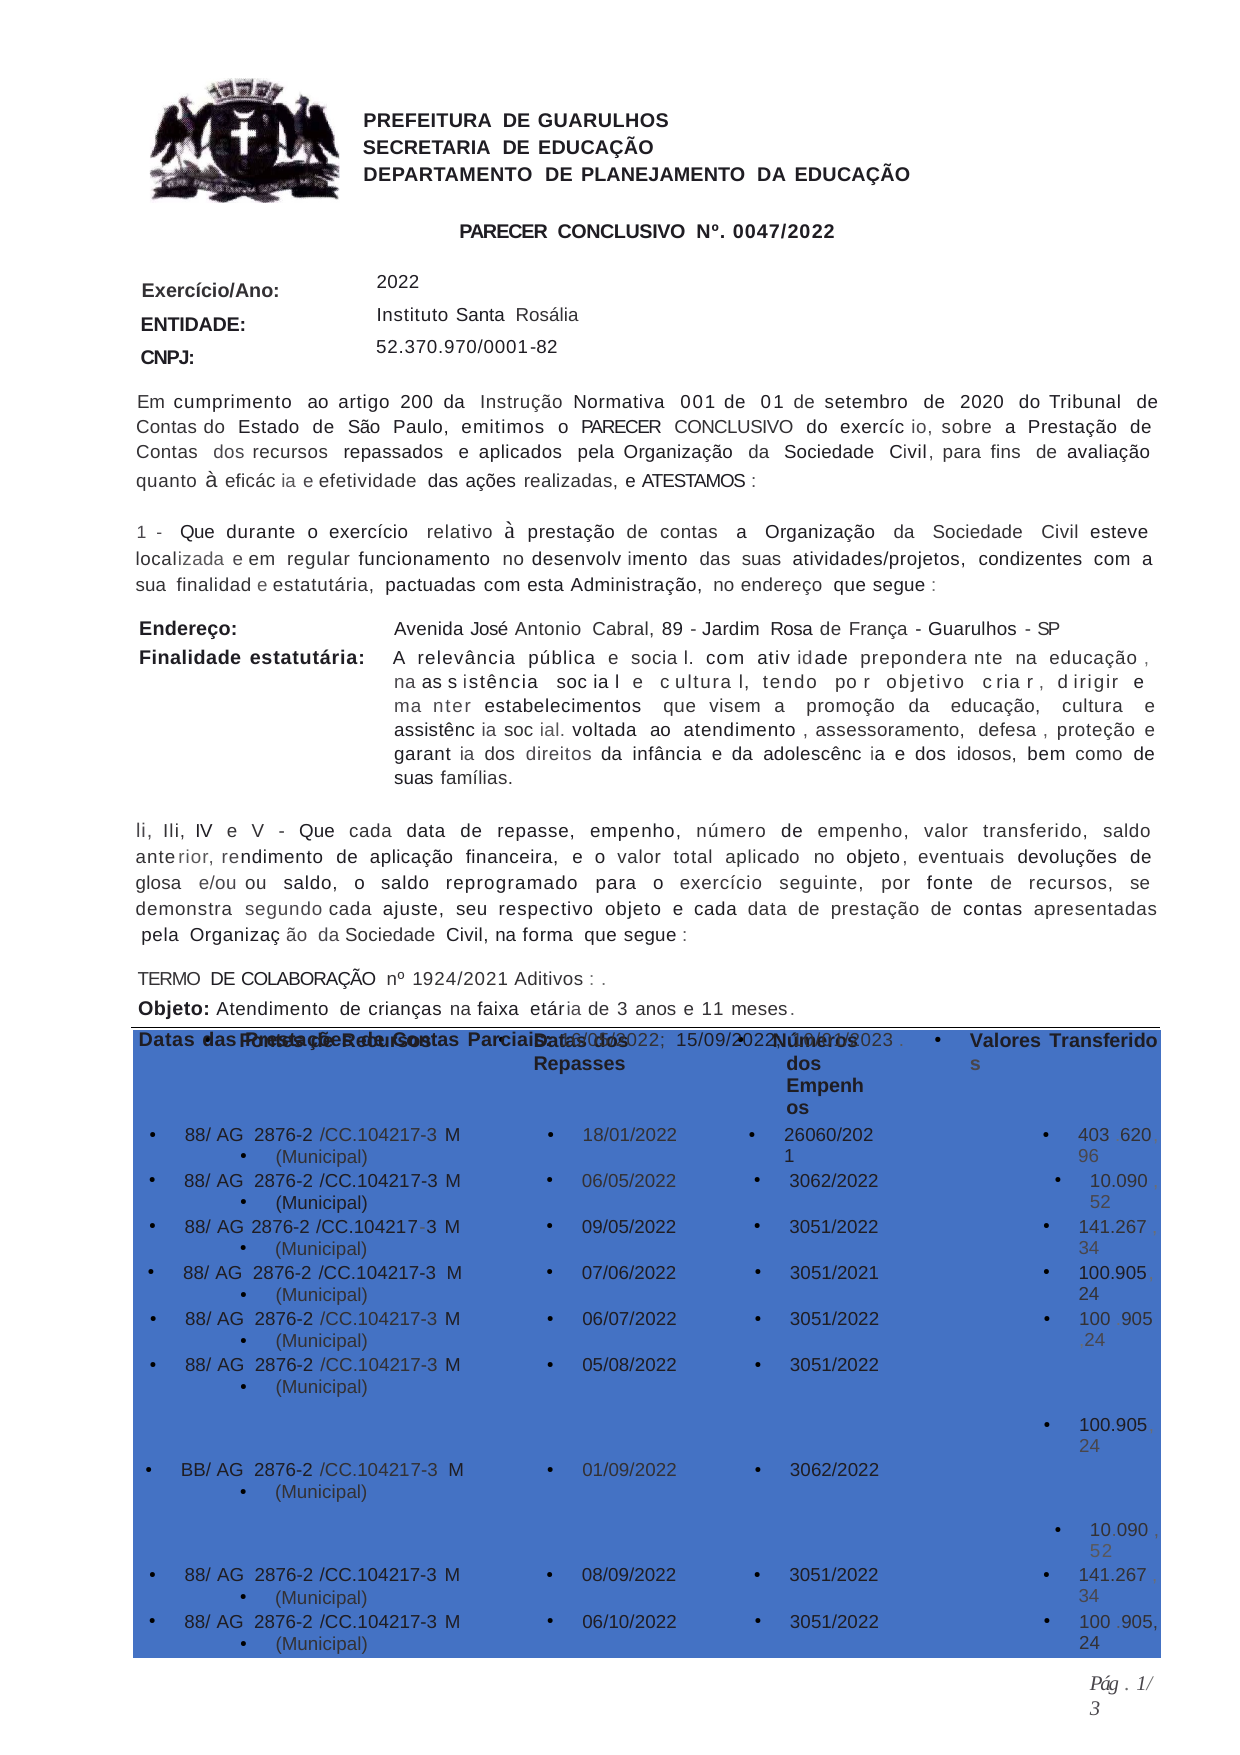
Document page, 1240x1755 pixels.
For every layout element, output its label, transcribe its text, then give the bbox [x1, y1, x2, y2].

table_cell 01/09/2022 [472, 1460, 727, 1565]
table_cell 88/ AG 2876-2 /CC.104217-3 M (Municipal) [133, 1262, 472, 1309]
table_cell 3062/2022 [727, 1460, 880, 1565]
table_cell 05/08/2022 [472, 1355, 727, 1460]
table_cell 3062/2022 [727, 1170, 880, 1216]
table_cell 88/ AG 2876-2 /CC.104217-3 M (Municipal) [133, 1125, 472, 1170]
table_cell 141.267 ,34 [880, 1216, 1161, 1262]
table_cell 3051/2022 [727, 1355, 880, 1460]
table_cell 3051/2021 [727, 1262, 880, 1309]
table_header Datas dos Repasses [472, 1030, 727, 1125]
text_box Em cumprimento ao artigo 200 da Instrução Normativa 001 de 01 de setembro de 2020 do Tribunal de Contas do Estado de São Paulo, emitimos o PARECER CONCLUSIVO do exercíc io, sobre a Prestação de Contas dos recursos repassados e aplicados pela Organização da Sociedade Civil, para fins de avaliação quanto à eficác ia e efetividade das ações realizadas, e ATESTAMOS : 1 - Que durante o exercício relativo à prestação de contas a Organização da Sociedade Civil esteve localizada e em regular funcionamento no desenvolv imento das suas atividades/projetos, condizentes com a sua finalidad e estatutária, pactuadas com esta Administração, no endereço que segue : Endereço: Avenida José Antonio Cabral, 89 - Jardim Rosa de França - Guarulhos - SP Finalidade estatutária: A relevância pública e socia l. com ativ idade prepondera nte na educação , na as s istência soc ia l e c ultura l, tendo po r objetivo c ria r , d irigir e ma nter estabelecimentos que visem a promoção da educação, cultura e assistênc ia soc ial. voltada ao atendimento , assessoramento, defesa , proteção e garant ia dos direitos da infância e da adolescênc ia e dos idosos, bem como de suas famílias. li, Ili, IV e V - Que cada data de repasse, empenho, número de empenho, valor transferido, saldo anterior, rendimento de aplicação financeira, e o valor total aplicado no objeto, eventuais devoluções de glosa e/ou ou saldo, o saldo reprogramado para o exercício seguinte, por fonte de recursos, se demonstra segundo cada ajuste, seu respectivo objeto e cada data de prestação de contas apresentadas pela Organizaç ão da Sociedade Civil, na forma que segue : TERMO DE COLABORAÇÃO nº 1924/2021 Aditivos : . Objeto: Atendimento de crianças na faixa etária de 3 anos e 11 meses. Datas das Prestações de Contas Parciais: 16/05/2022; 15/09/2022; 10/01/2023 . [133, 387, 1160, 1022]
table_cell 88/ AG 2876-2 /CC.104217-3 M (Municipal) [133, 1170, 472, 1216]
table_cell 3051/2022 [727, 1565, 880, 1611]
table_cell 18/01/2022 [472, 1125, 727, 1170]
table_cell 100.905,24 [880, 1415, 1161, 1460]
table_cell [880, 1460, 1161, 1520]
table_cell 3051/2022 [727, 1309, 880, 1355]
table_cell 88/ AG 2876-2 /CC.104217-3 M (Municipal) [133, 1565, 472, 1611]
table_cell 10.090 ,52 [880, 1170, 1161, 1216]
table_cell 10.090 ,52 [880, 1520, 1161, 1565]
table_cell 141.267 ,34 [880, 1565, 1161, 1611]
table_cell 88/ AG 2876-2 /CC.104217-3 M (Municipal) [133, 1611, 472, 1658]
table_cell 100.905,24 [880, 1262, 1161, 1309]
table_cell 3051/2022 [727, 1611, 880, 1658]
text_box 2022 Instituto Santa Rosália 52.370.970/0001-82 [374, 269, 580, 359]
table_cell 06/05/2022 [472, 1170, 727, 1216]
table_header Valores Transferido s [880, 1030, 1161, 1125]
table_header Fontes de Recursos [133, 1030, 472, 1125]
table_header Números dos Empenhos [727, 1030, 880, 1125]
table_cell 07/06/2022 [472, 1262, 727, 1309]
table_cell 403 .620,96 [880, 1125, 1161, 1170]
table_cell 88/ AG 2876-2 /CC.104217-3 M (Municipal) [133, 1355, 472, 1460]
text_box Pág . 1/ 3 [1087, 1669, 1159, 1695]
table_cell 100 .905 ,24 [880, 1309, 1161, 1355]
table_cell 08/09/2022 [472, 1565, 727, 1611]
table_cell 09/05/2022 [472, 1216, 727, 1262]
table_cell [880, 1355, 1161, 1415]
table_cell 26060/2021 [727, 1125, 880, 1170]
table_cell 06/07/2022 [472, 1309, 727, 1355]
table_cell 88/ AG 2876-2 /CC.104217-3 M (Municipal) [133, 1216, 472, 1262]
text_box PREFEITURA DE GUARULHOS SECRETARIA DE EDUCAÇÃO DEPARTAMENTO DE PLANEJAMENTO DA EDUCAÇÃO PARECER CONCLUSIVO Nº. 0047/2022 [360, 105, 923, 240]
table_cell 88/ AG 2876-2 /CC.104217-3 M (Municipal) [133, 1309, 472, 1355]
table_cell 3051/2022 [727, 1216, 880, 1262]
table_cell 100 .905,24 [880, 1611, 1161, 1658]
text_box [150, 78, 340, 202]
table_cell BB/ AG 2876-2 /CC.104217-3 M (Municipal) [133, 1460, 472, 1565]
table_cell 06/10/2022 [472, 1611, 727, 1658]
text_box Exercício/Ano: ENTIDADE: CNPJ: [138, 268, 286, 359]
